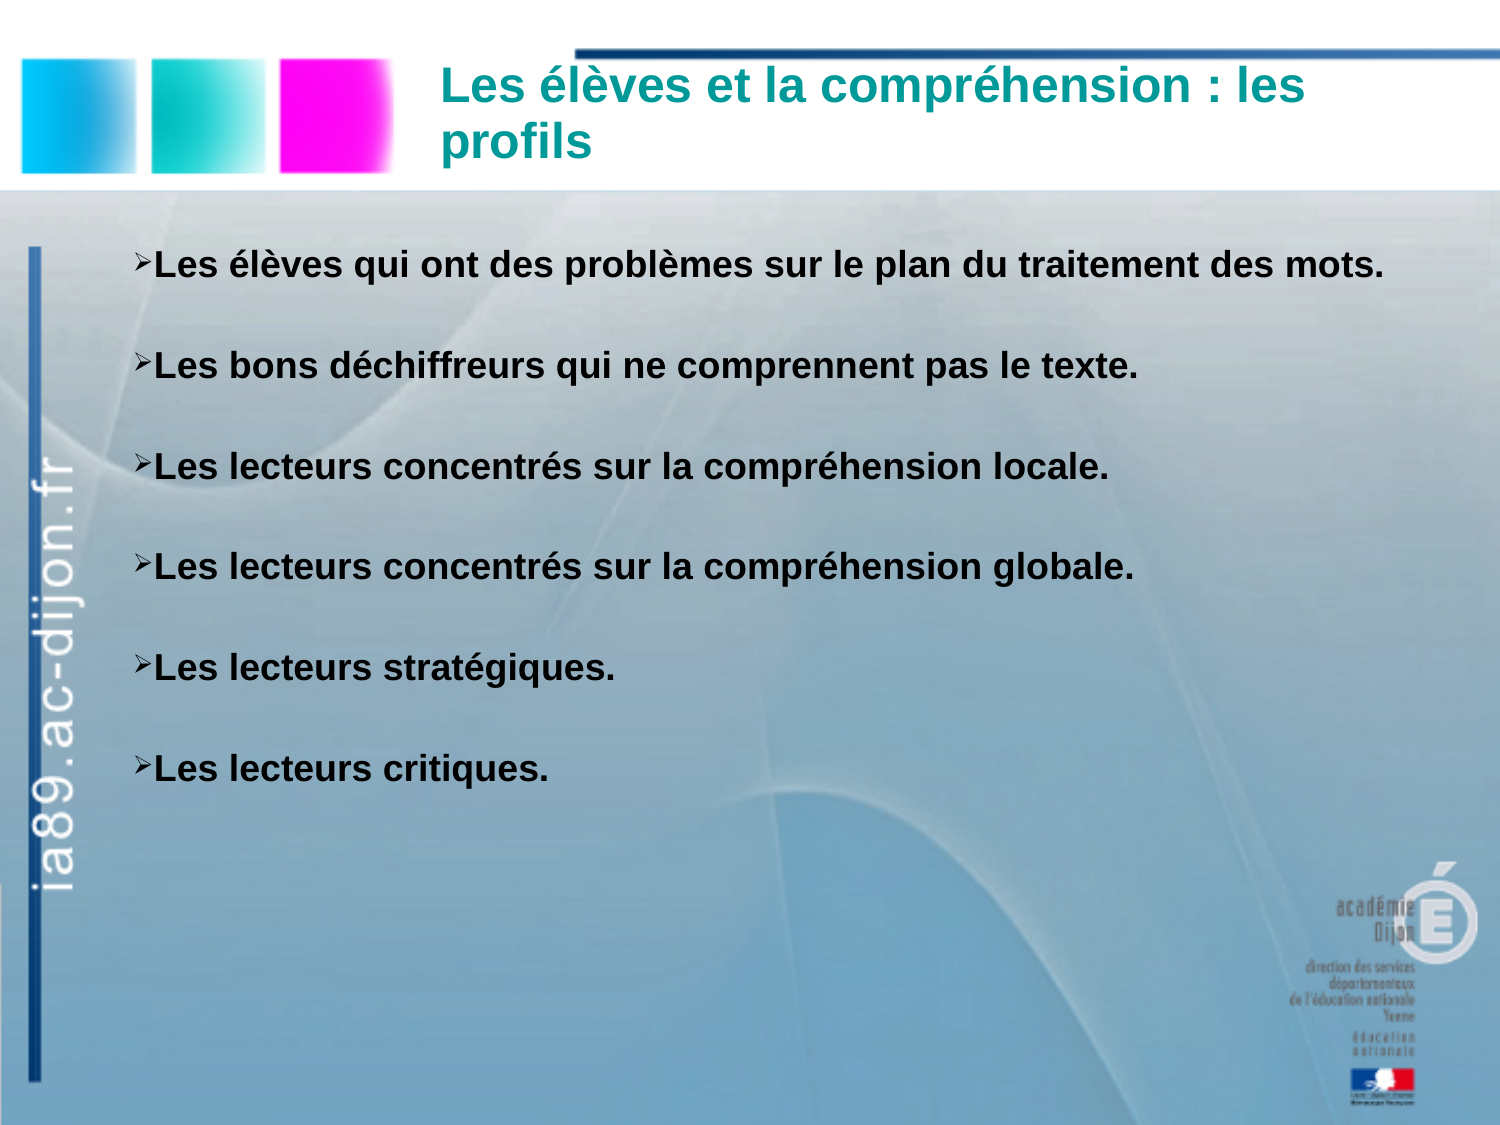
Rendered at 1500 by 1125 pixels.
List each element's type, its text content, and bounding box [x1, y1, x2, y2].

list Les élèves qui ont des problèmes sur le plan du traitement des mots. Les bons déchiffreurs qui ne comprennent pas le texte. Les lecteurs concentrés sur la compréhension locale. Les lecteurs concentrés sur la compréhension globale. Les lecteurs stratégiques. Les lecteurs critiques. [118, 236, 1421, 904]
text_box <numéro> [0, 1051, 155, 1123]
picture [0, 0, 1500, 1125]
title Les élèves et la compréhension : les profils [425, 42, 1459, 185]
